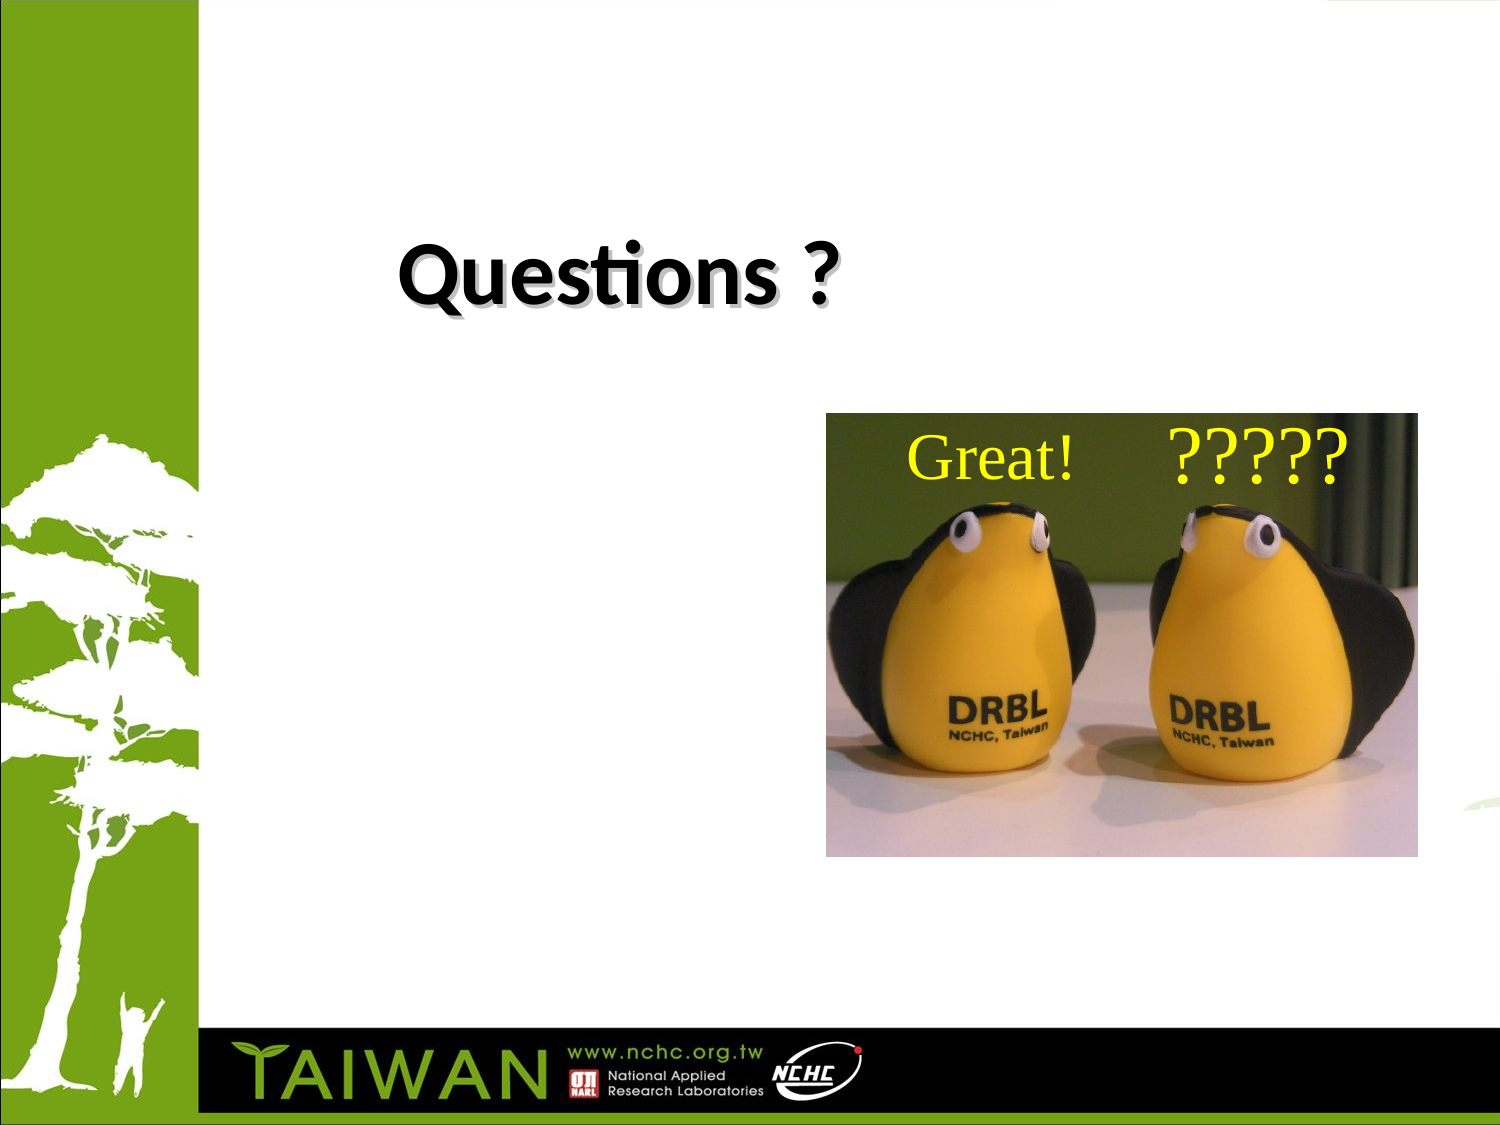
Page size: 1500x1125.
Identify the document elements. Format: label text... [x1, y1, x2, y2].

text_box ????? [1151, 402, 1368, 510]
picture [0, 0, 1500, 1125]
list Questions ? [0, 235, 1241, 1034]
text_box Great! [892, 413, 1093, 502]
